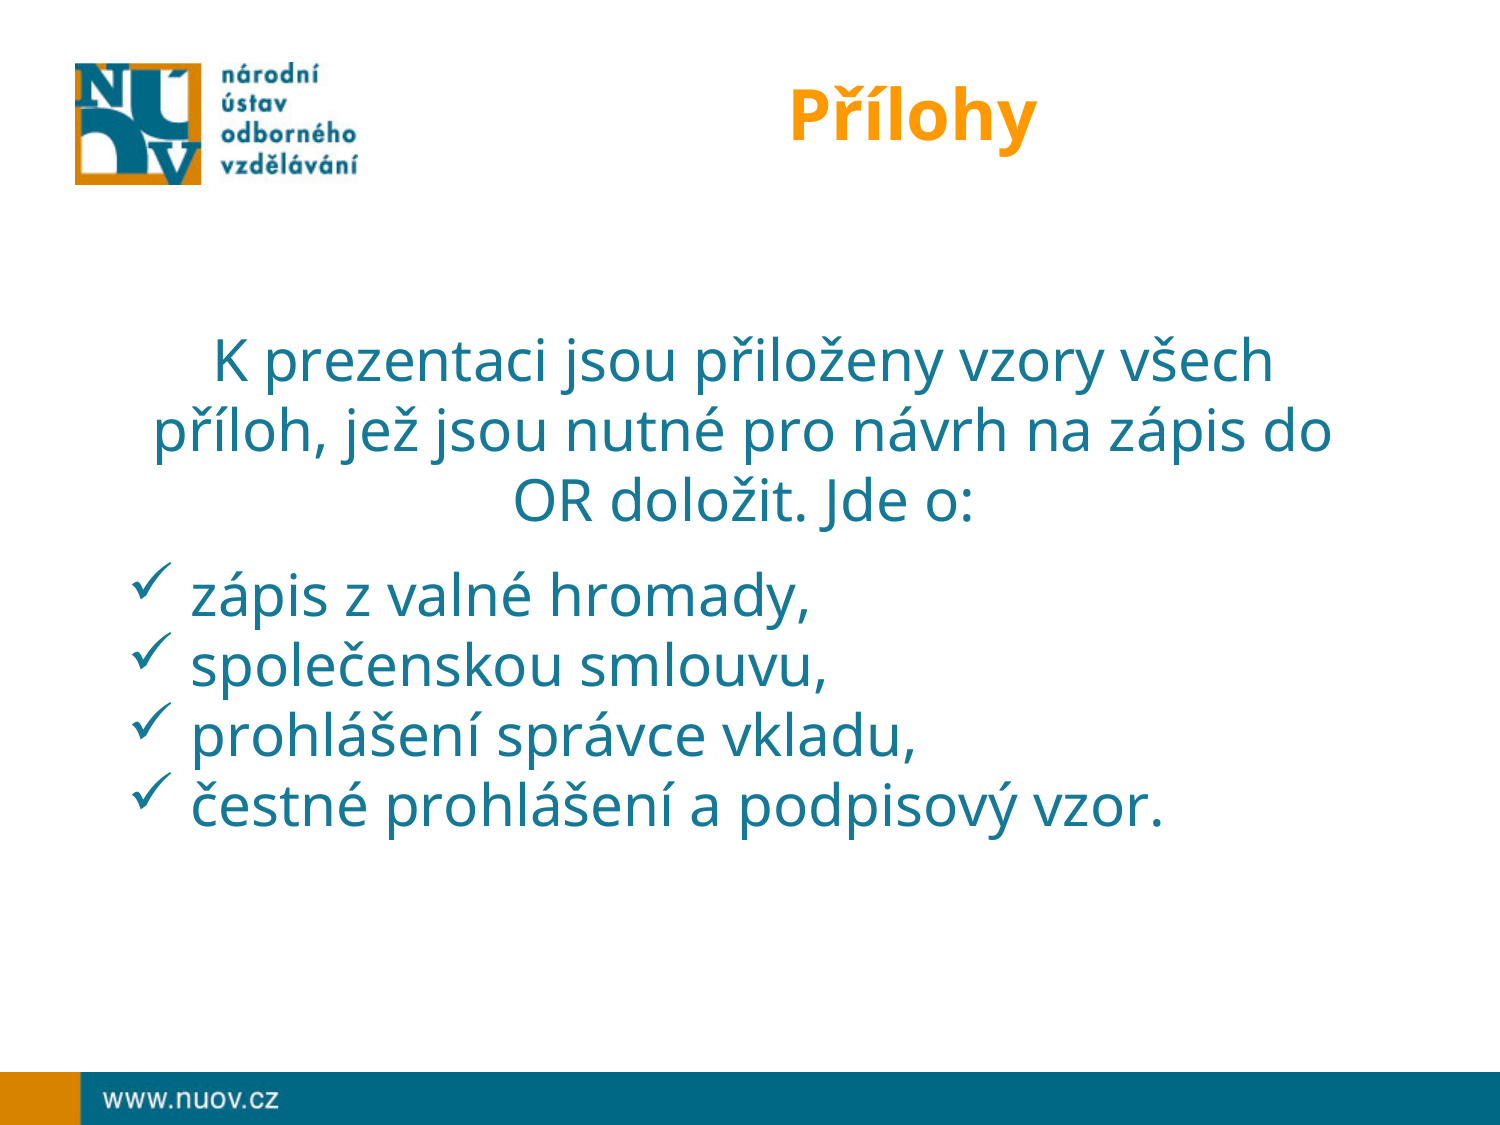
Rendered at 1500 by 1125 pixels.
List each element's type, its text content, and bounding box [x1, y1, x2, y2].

title Přílohy [399, 37, 1425, 188]
text_box [0, 1072, 1500, 1125]
text_box K prezentaci jsou přiloženy vzory všech příloh, jež jsou nutné pro návrh na zápis do OR doložit. Jde o: zápis z valné hromady, společenskou smlouvu, prohlášení správce vkladu, čestné prohlášení a podpisový vzor. [112, 315, 1375, 846]
text_box [75, 62, 358, 185]
